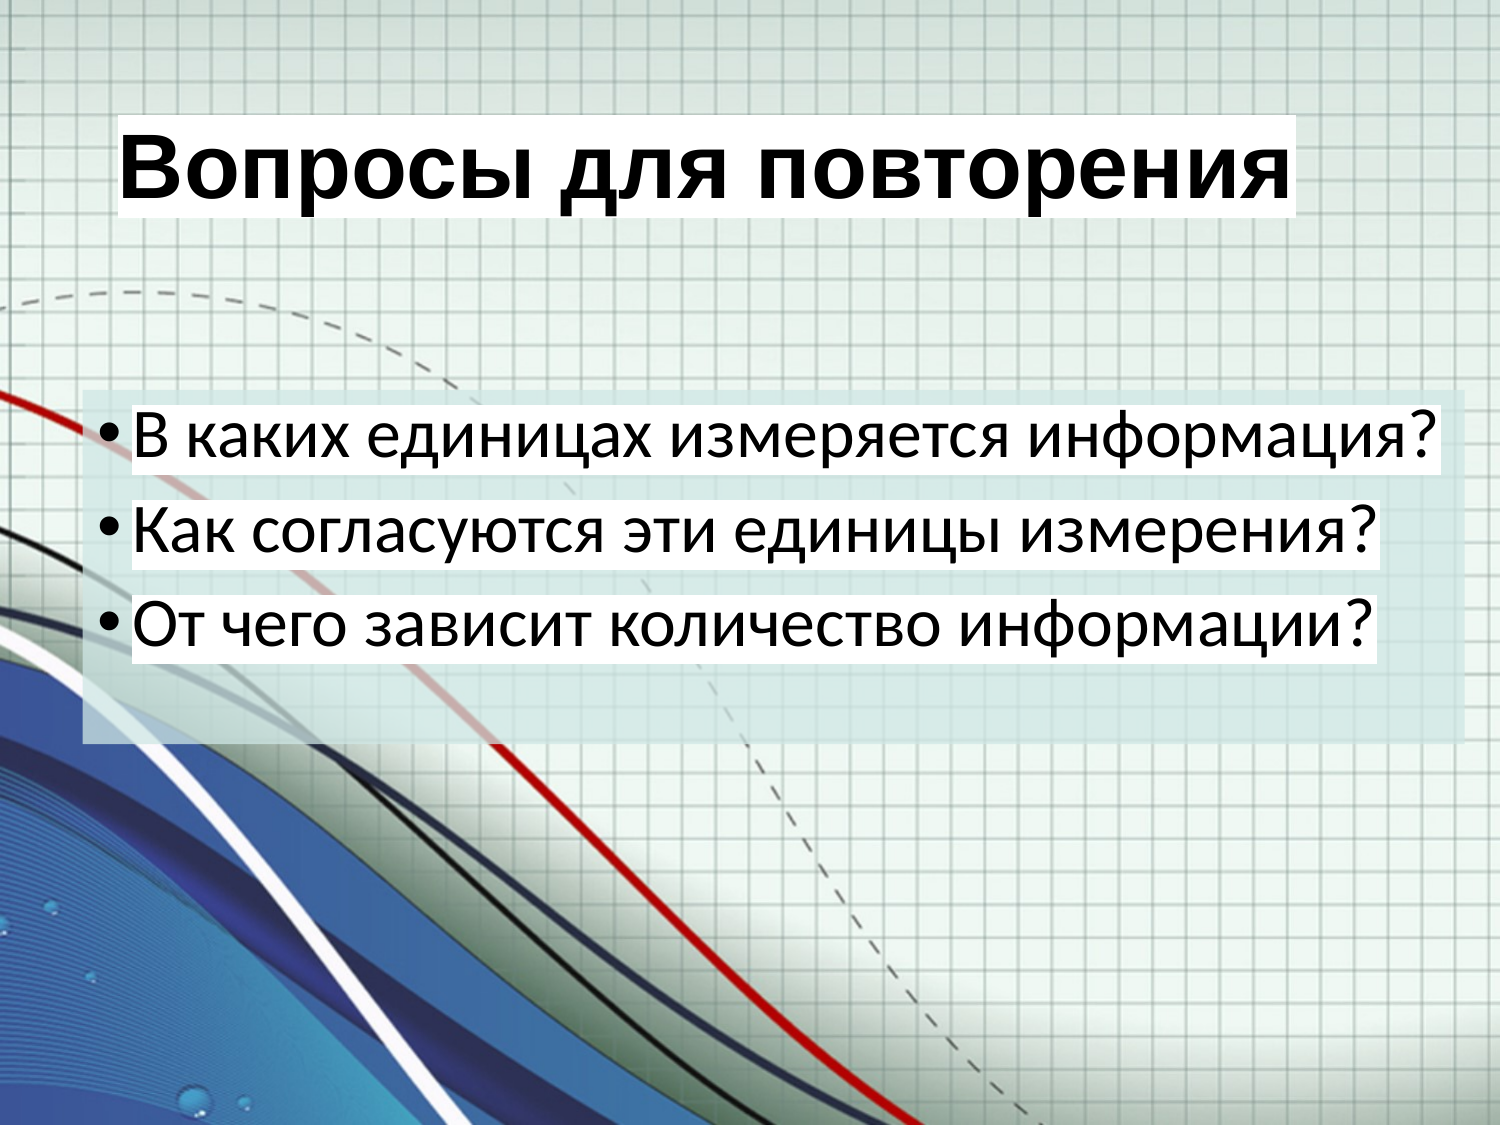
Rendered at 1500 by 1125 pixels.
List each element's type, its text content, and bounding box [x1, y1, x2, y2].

picture [0, 0, 1500, 1125]
title Вопросы для повторения [103, 59, 1397, 278]
list В каких единицах измеряется информация? Как согласуются эти единицы измерения? От чего зависит количество информации? [82, 389, 1465, 745]
